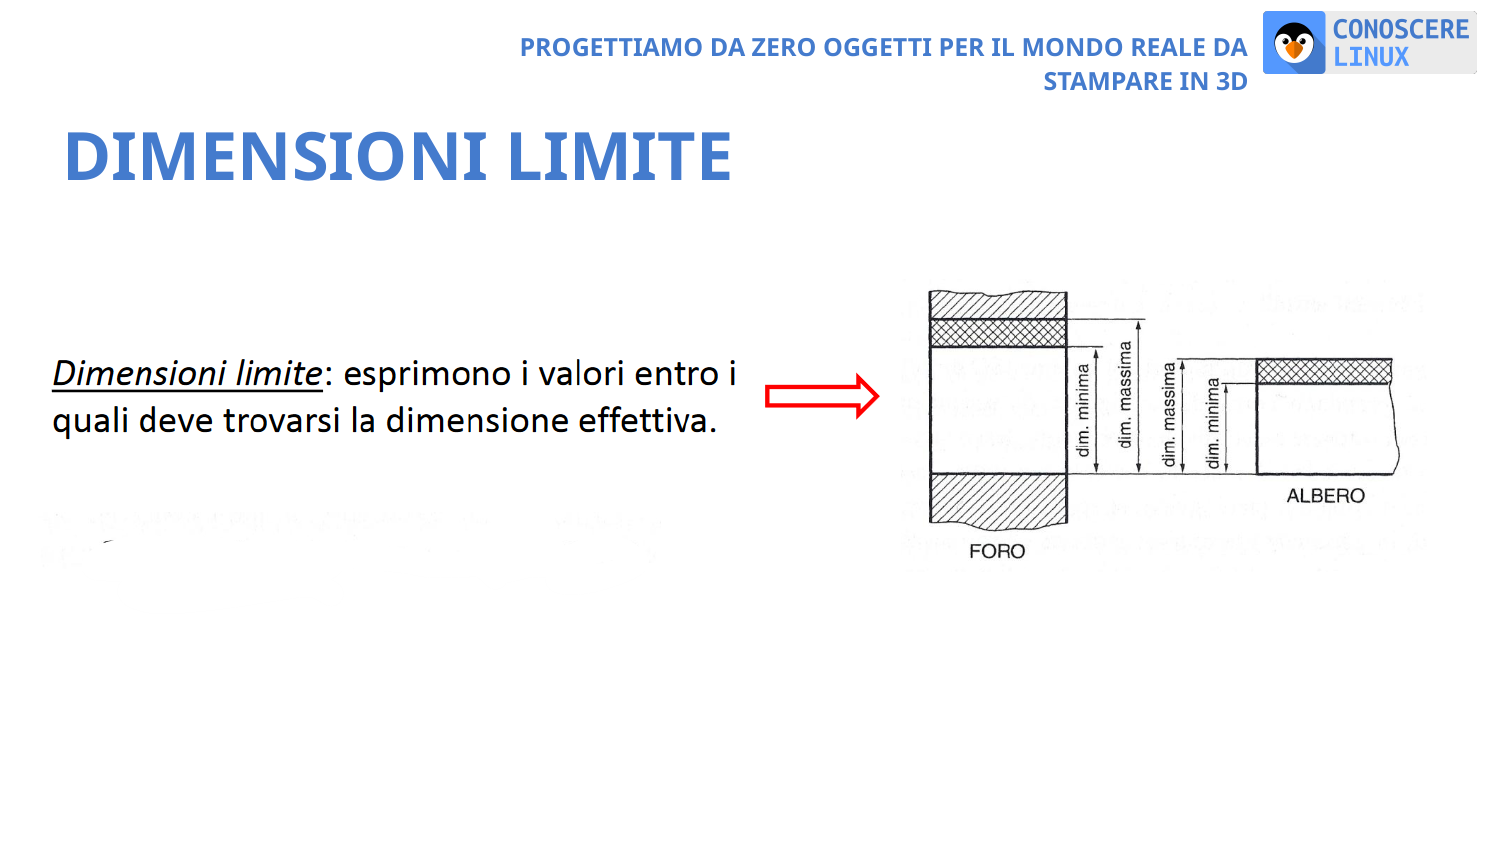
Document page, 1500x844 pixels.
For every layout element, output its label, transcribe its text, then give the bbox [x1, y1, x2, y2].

picture [38, 279, 1441, 615]
picture [1263, 11, 1477, 74]
text_box PROGETTIAMO DA ZERO OGGETTI PER IL MONDO REALE DA STAMPARE IN 3D [437, 21, 1264, 91]
text_box DIMENSIONI LIMITE [47, 102, 780, 260]
